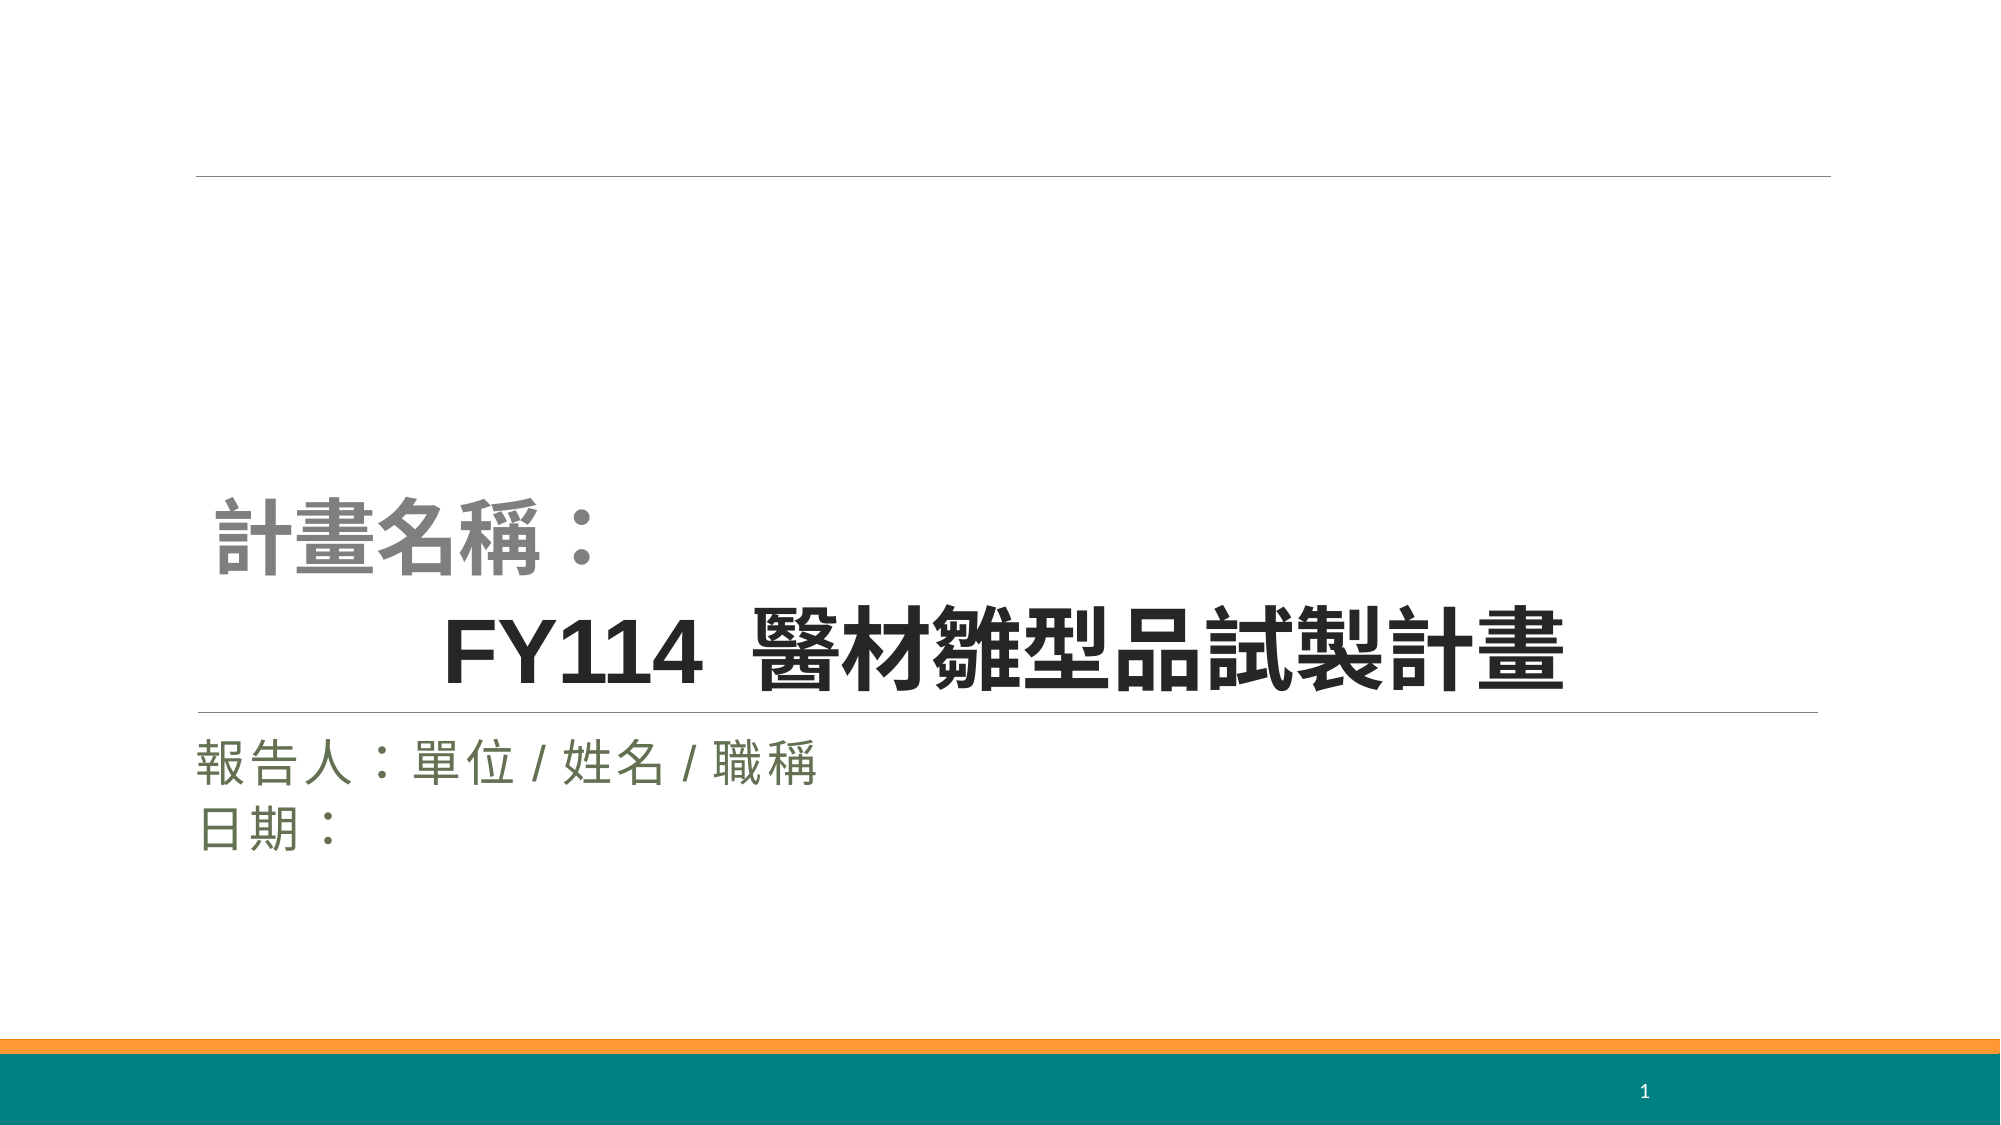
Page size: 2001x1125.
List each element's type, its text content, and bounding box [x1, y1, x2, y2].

list 報告人：單位/姓名/職稱 日期： [180, 730, 1831, 919]
text_box <編號> [1624, 1059, 1840, 1120]
title FY114 醫材雛型品試製計畫 [180, 124, 1831, 710]
text_box 計畫名稱： [196, 451, 1827, 594]
